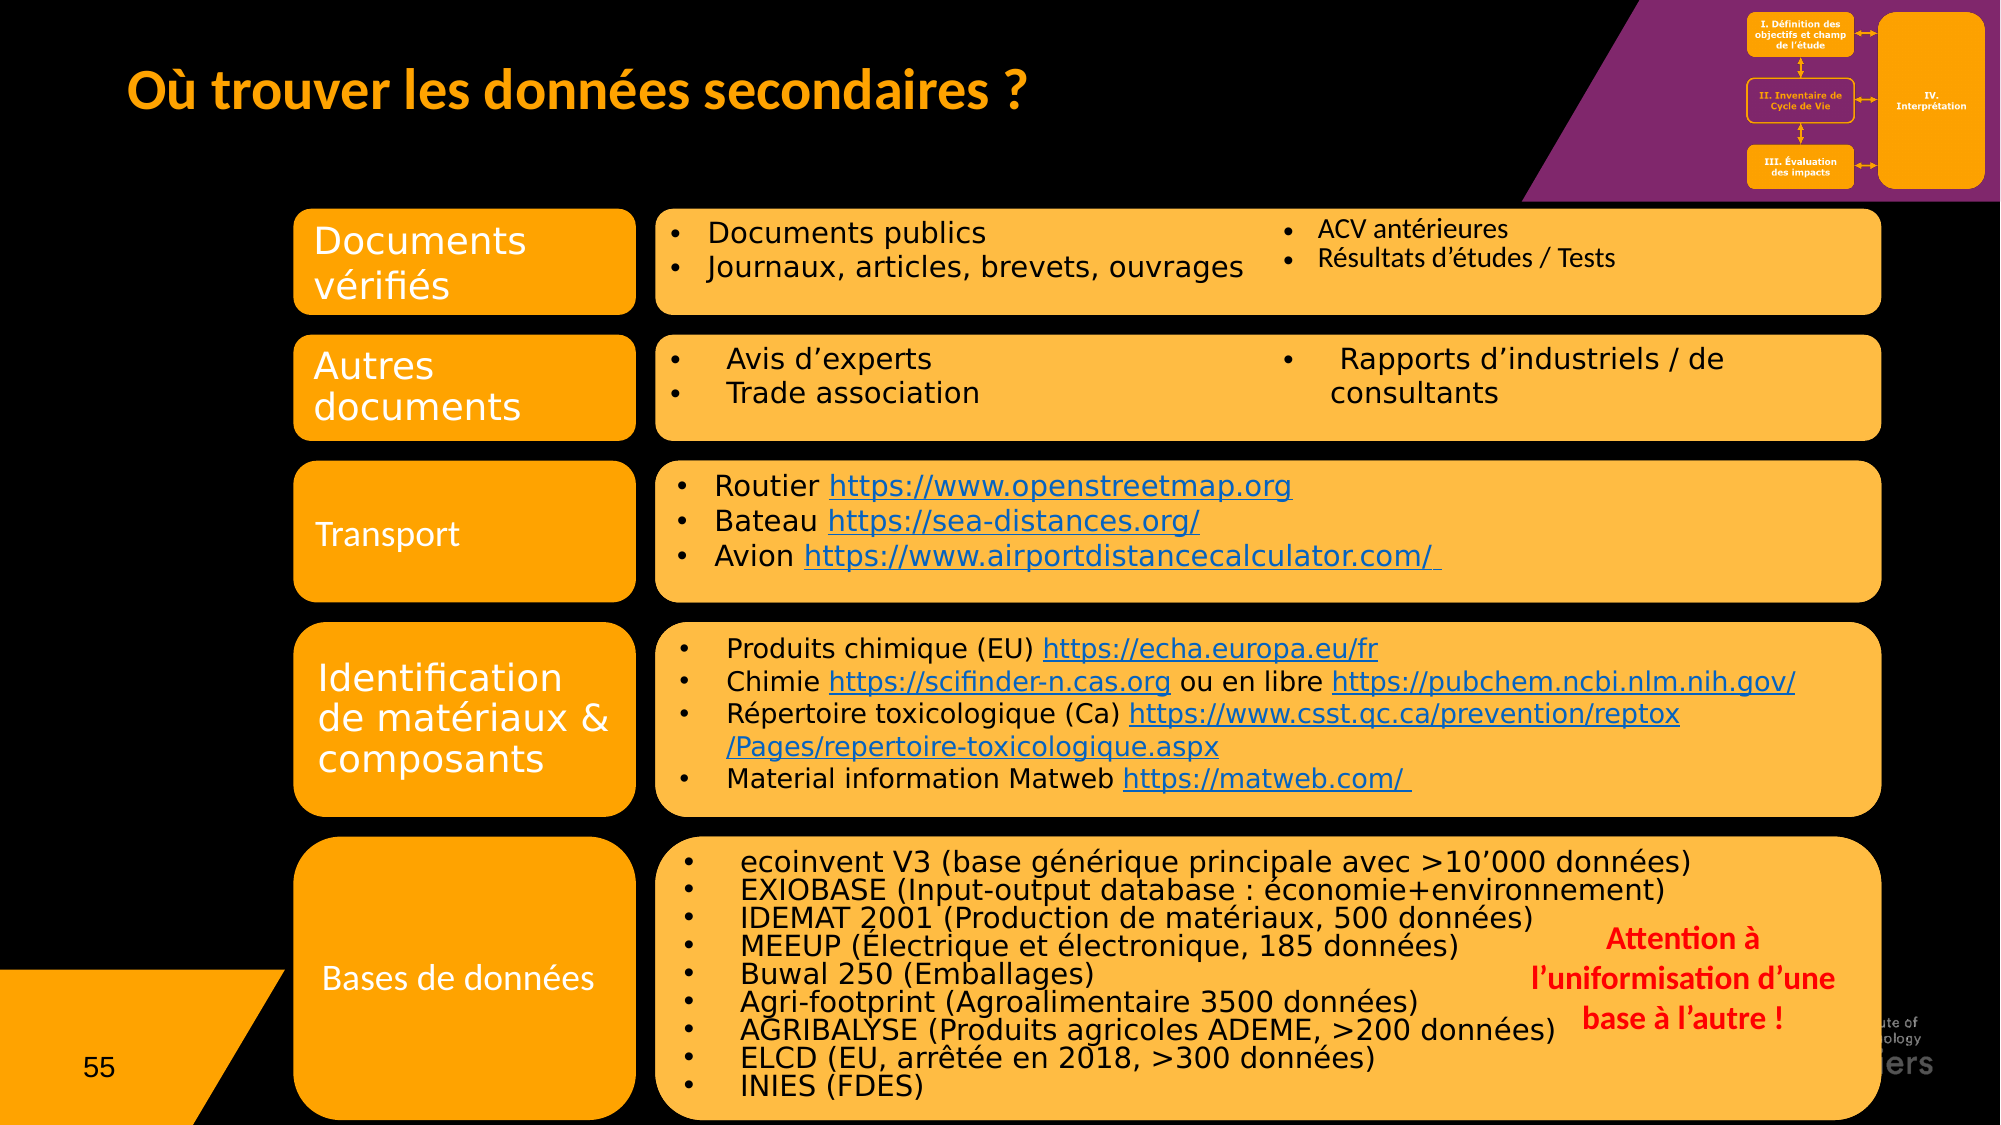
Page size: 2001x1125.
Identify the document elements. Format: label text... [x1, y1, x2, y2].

text_box Identification de matériaux & composants [293, 622, 636, 817]
table_header Documents publics Journaux, articles, brevets, ouvrages [655, 209, 1268, 309]
text_box Autres documents [293, 334, 636, 441]
text_box Produits chimique (EU) https://echa.europa.eu/fr Chimie https://scifinder-n.cas.org ou en libre https://pubchem.ncbi.nlm.nih.gov/ Répertoire toxicologique (Ca) https://www.csst.qc.ca/prevention/reptox/Pages/repertoire-toxicologique.aspx Material information Matweb https://matweb.com/ [655, 622, 1882, 817]
table_header Rapports d’industriels / de consultants [1268, 335, 1881, 440]
title Où trouver les données secondaires ? [112, 51, 1746, 166]
text_box [659, 309, 1877, 315]
text_box Routier https://www.openstreetmap.org Bateau https://sea-distances.org/ Avion https://www.airportdistancecalculator.com/ [655, 460, 1882, 603]
text_box Documents vérifiés [293, 208, 636, 315]
picture [1878, 997, 1952, 1093]
text_box Transport [293, 460, 636, 603]
table_header ACV antérieures Résultats d’études / Tests [1268, 209, 1881, 309]
text_box Attention à l’uniformisation d’une base à l’autre ! [1501, 908, 1866, 1044]
picture [1746, 12, 1985, 189]
table_header Avis d’experts Trade association [655, 335, 1268, 440]
text_box Bases de données [293, 836, 636, 1121]
text_box ecoinvent V3 (base générique principale avec >10’000 données) EXIOBASE (Input-output database : économie+environnement) IDEMAT 2001 (Production de matériaux, 500 données) MEEUP (Électrique et électronique, 185 données) Buwal 250 (Emballages) Agri-footprint (Agroalimentaire 3500 données) AGRIBALYSE (Produits agricoles ADEME, >200 données) ELCD (EU, arrêtée en 2018, >300 données) INIES (FDES) [655, 836, 1882, 1121]
